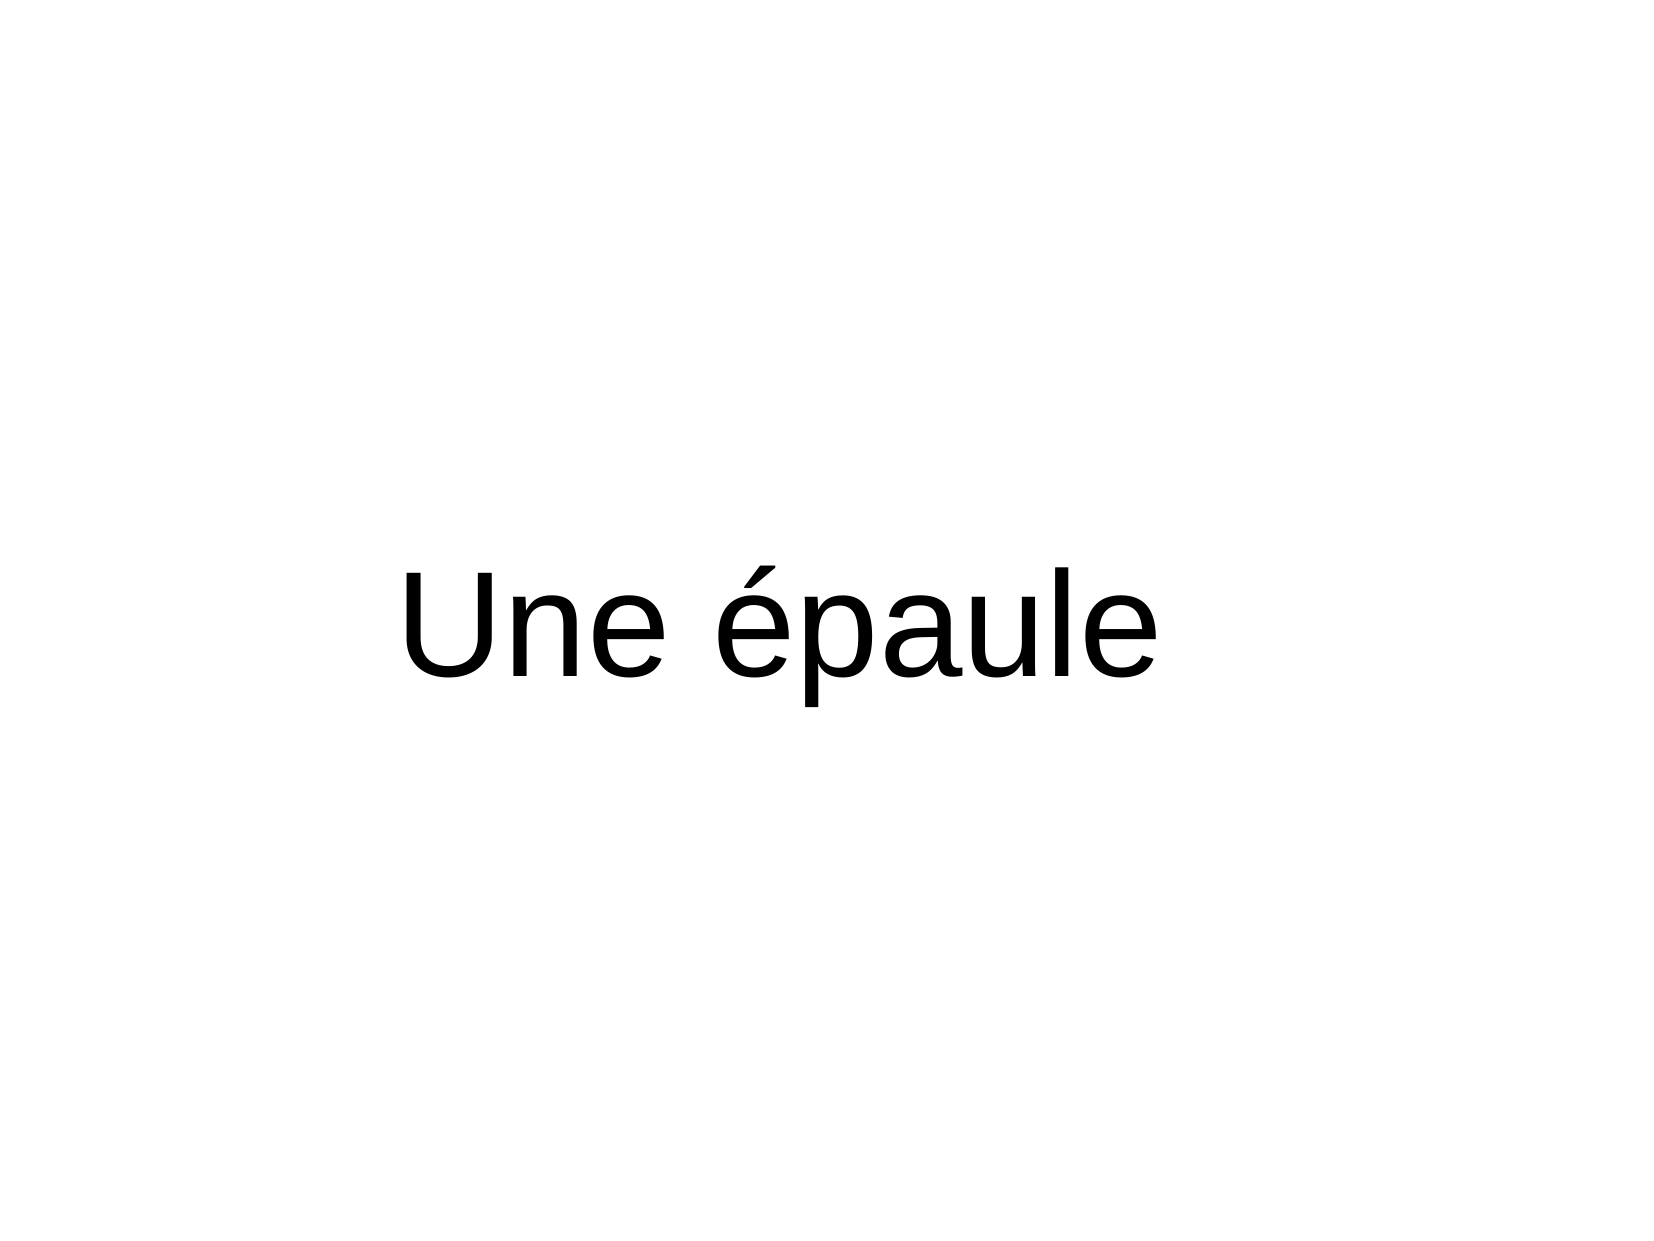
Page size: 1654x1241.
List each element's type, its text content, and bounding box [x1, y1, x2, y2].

text_box Une épaule [380, 533, 1279, 717]
